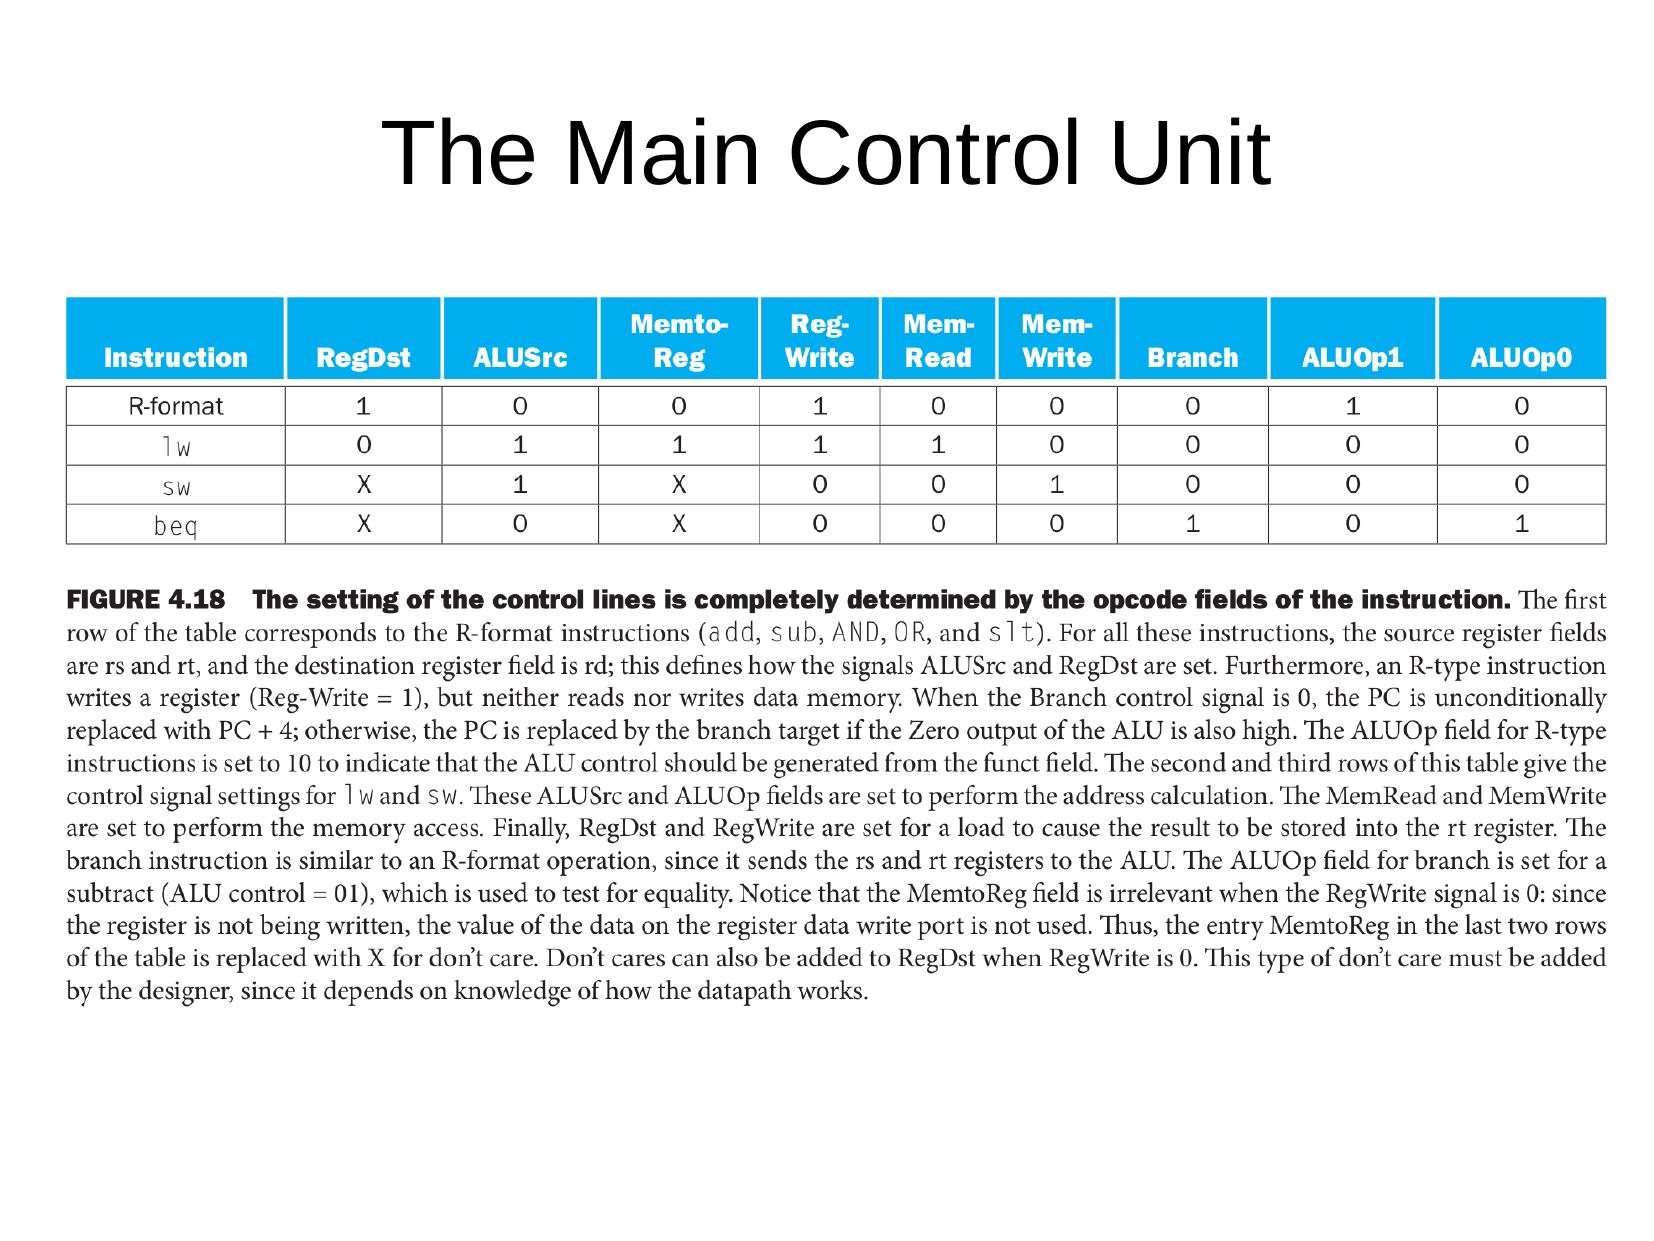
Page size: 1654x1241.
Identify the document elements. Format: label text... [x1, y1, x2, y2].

title The Main Control Unit [82, 49, 1571, 257]
picture [48, 278, 1623, 1013]
